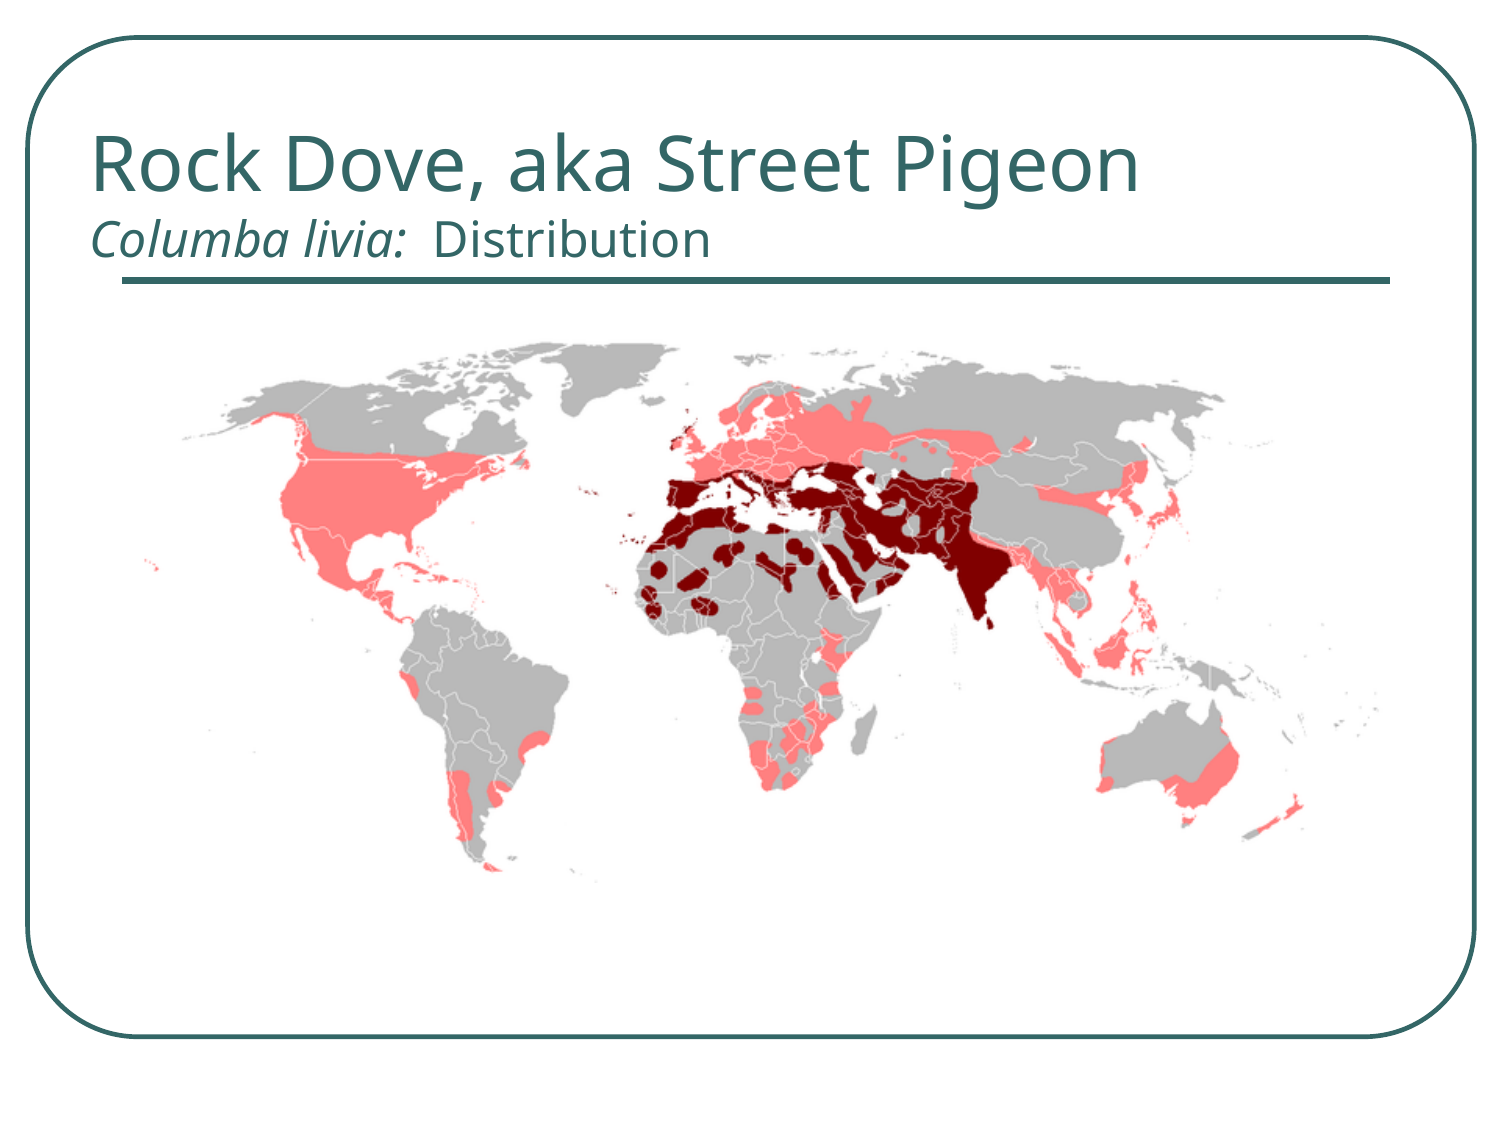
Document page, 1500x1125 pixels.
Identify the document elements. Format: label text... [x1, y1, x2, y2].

picture [137, 334, 1387, 883]
title Rock Dove, aka Street Pigeon Columba livia: Distribution [74, 87, 1388, 275]
